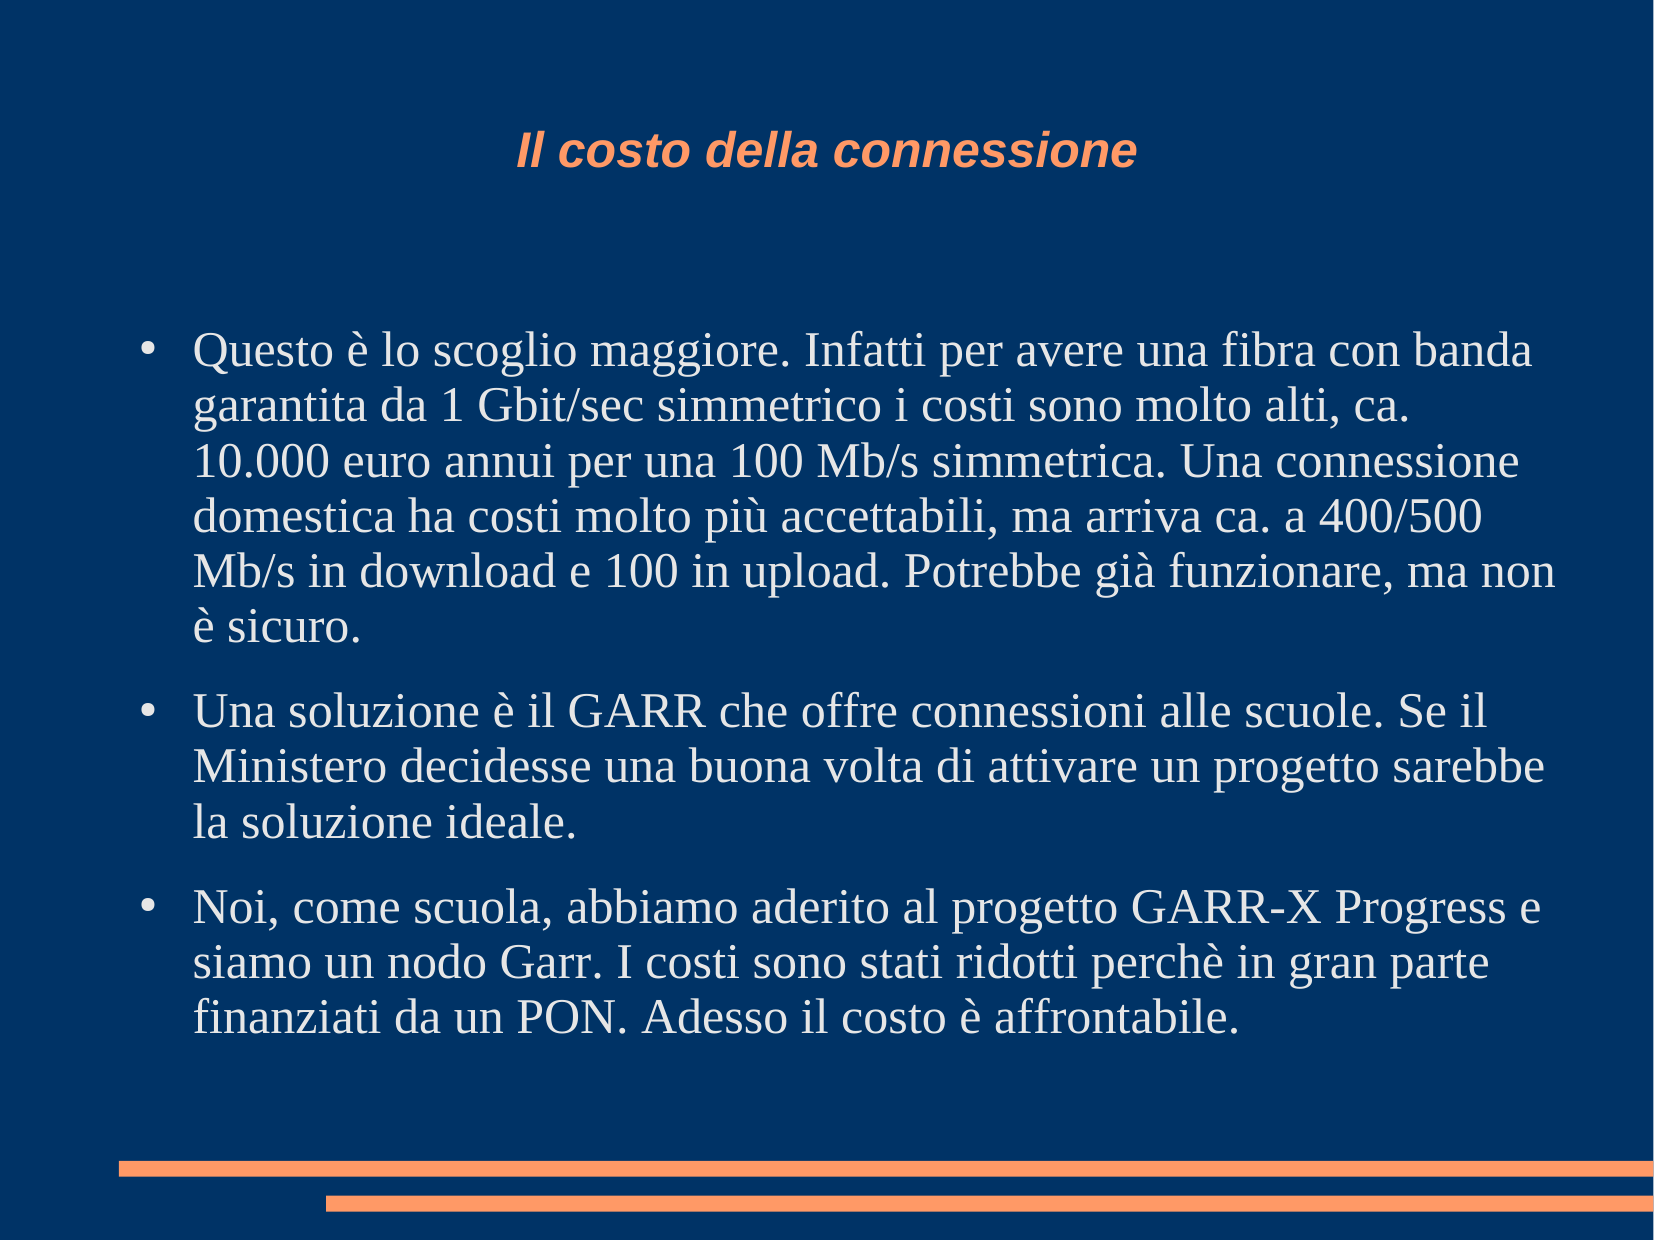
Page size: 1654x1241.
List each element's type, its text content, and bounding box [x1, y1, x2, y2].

list Questo è lo scoglio maggiore. Infatti per avere una fibra con banda garantita da 1 Gbit/sec simmetrico i costi sono molto alti, ca. 10.000 euro annui per una 100 Mb/s simmetrica. Una connessione domestica ha costi molto più accettabili, ma arriva ca. a 400/500 Mb/s in download e 100 in upload. Potrebbe già funzionare, ma non è sicuro. Una soluzione è il GARR che offre connessioni alle scuole. Se il Ministero decidesse una buona volta di attivare un progetto sarebbe la soluzione ideale. Noi, come scuola, abbiamo aderito al progetto GARR-X Progress e siamo un nodo Garr. I costi sono stati ridotti perchè in gran parte finanziati da un PON. Adesso il costo è affrontabile. [121, 322, 1561, 1132]
title Il costo della connessione [121, 46, 1534, 254]
